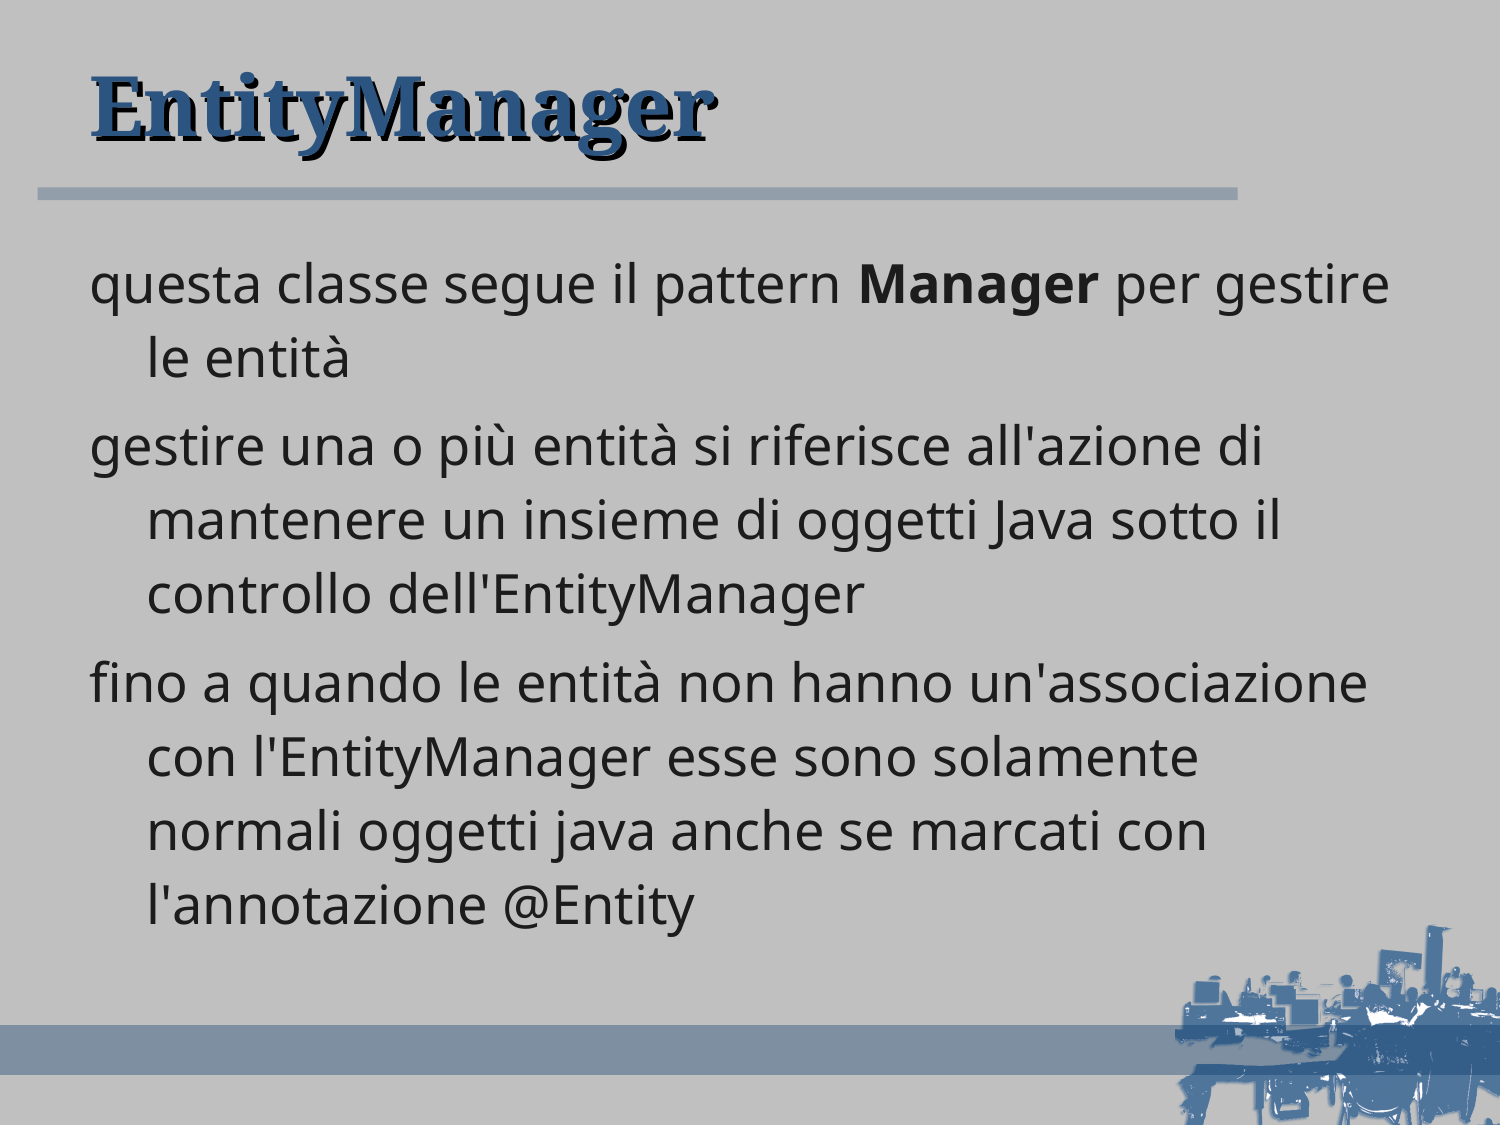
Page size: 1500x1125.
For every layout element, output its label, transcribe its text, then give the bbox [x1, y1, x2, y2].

title EntityManager [75, 35, 1426, 174]
list questa classe segue il pattern Manager per gestire le entità gestire una o più entità si riferisce all'azione di mantenere un insieme di oggetti Java sotto il controllo dell'EntityManager fino a quando le entità non hanno un'associazione con l'EntityManager esse sono solamente normali oggetti java anche se marcati con l'annotazione @Entity [75, 237, 1426, 1006]
